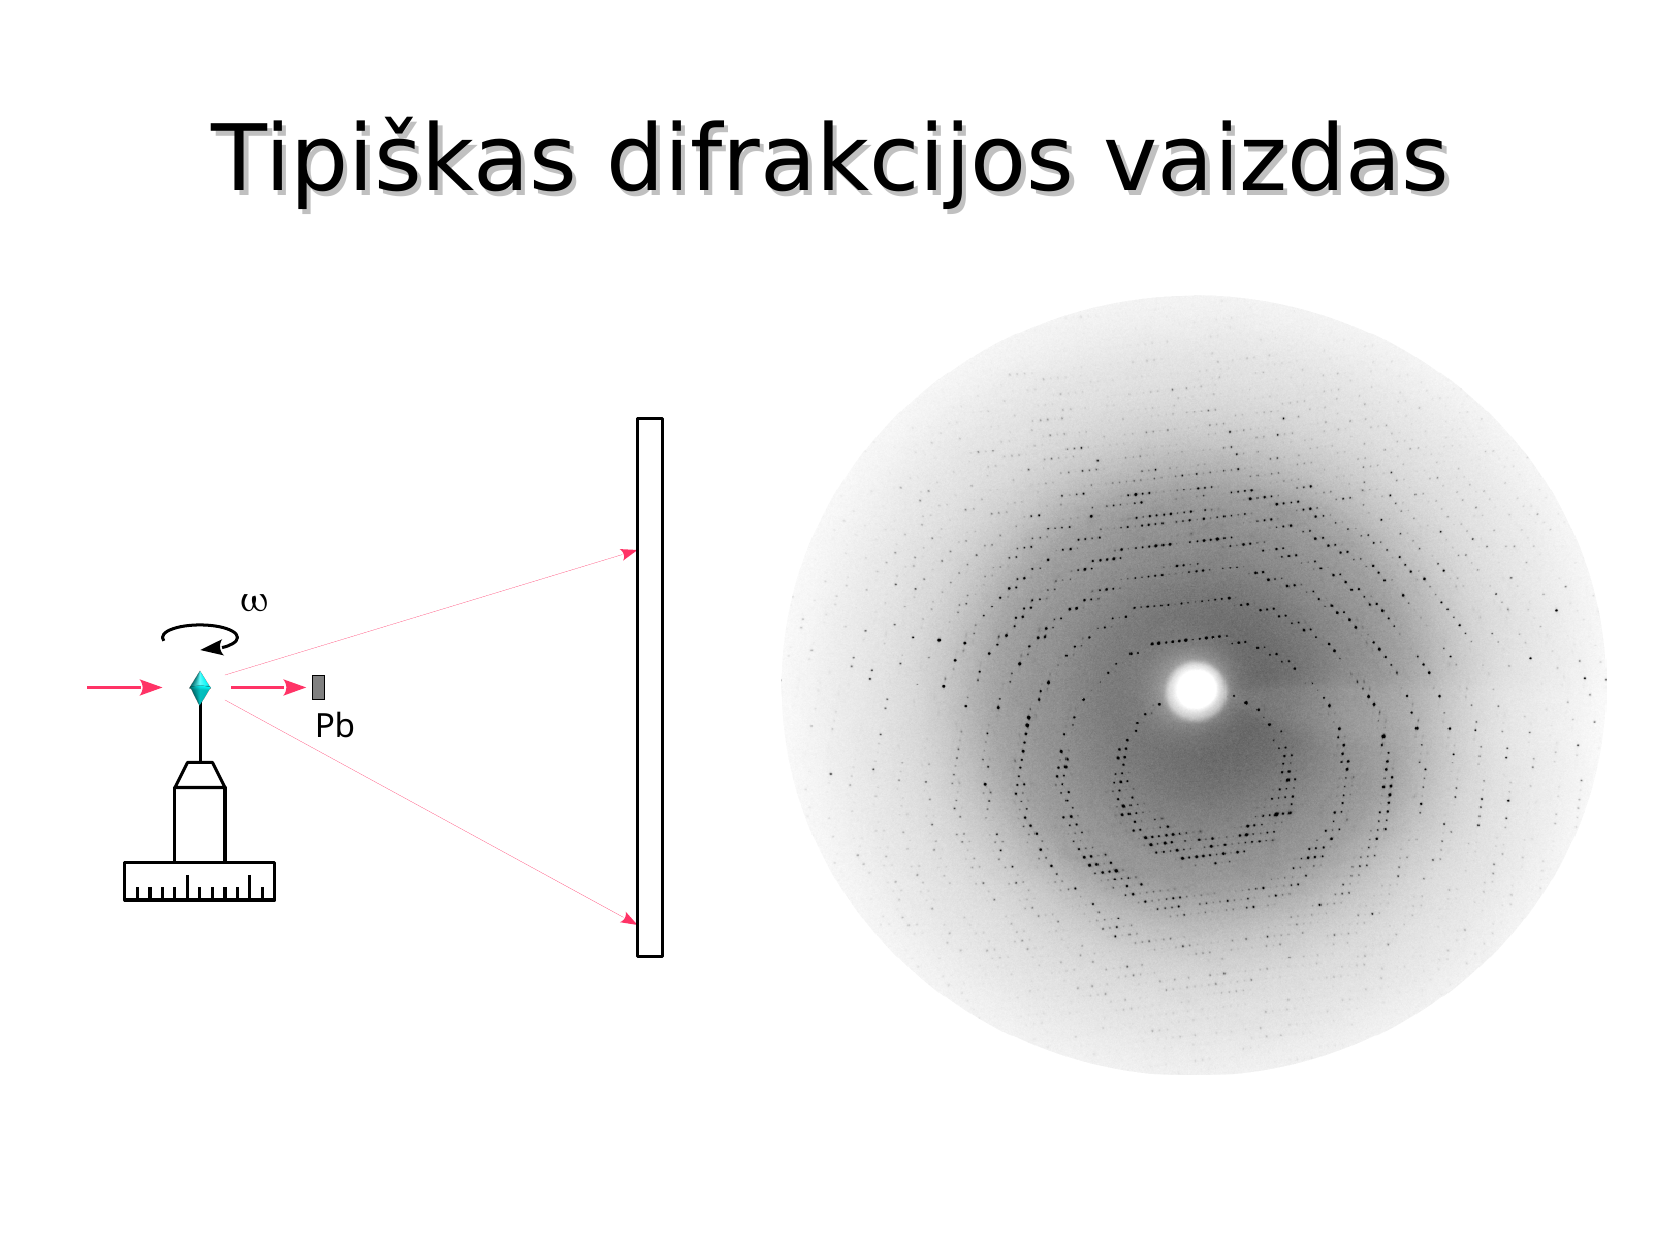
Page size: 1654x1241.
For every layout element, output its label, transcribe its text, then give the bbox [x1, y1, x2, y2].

picture [781, 295, 1607, 1075]
text_box [312, 675, 325, 694]
title Tipiškas difrakcijos vaizdas [125, 55, 1538, 263]
text_box Pb [300, 694, 376, 750]
text_box  [225, 578, 301, 640]
